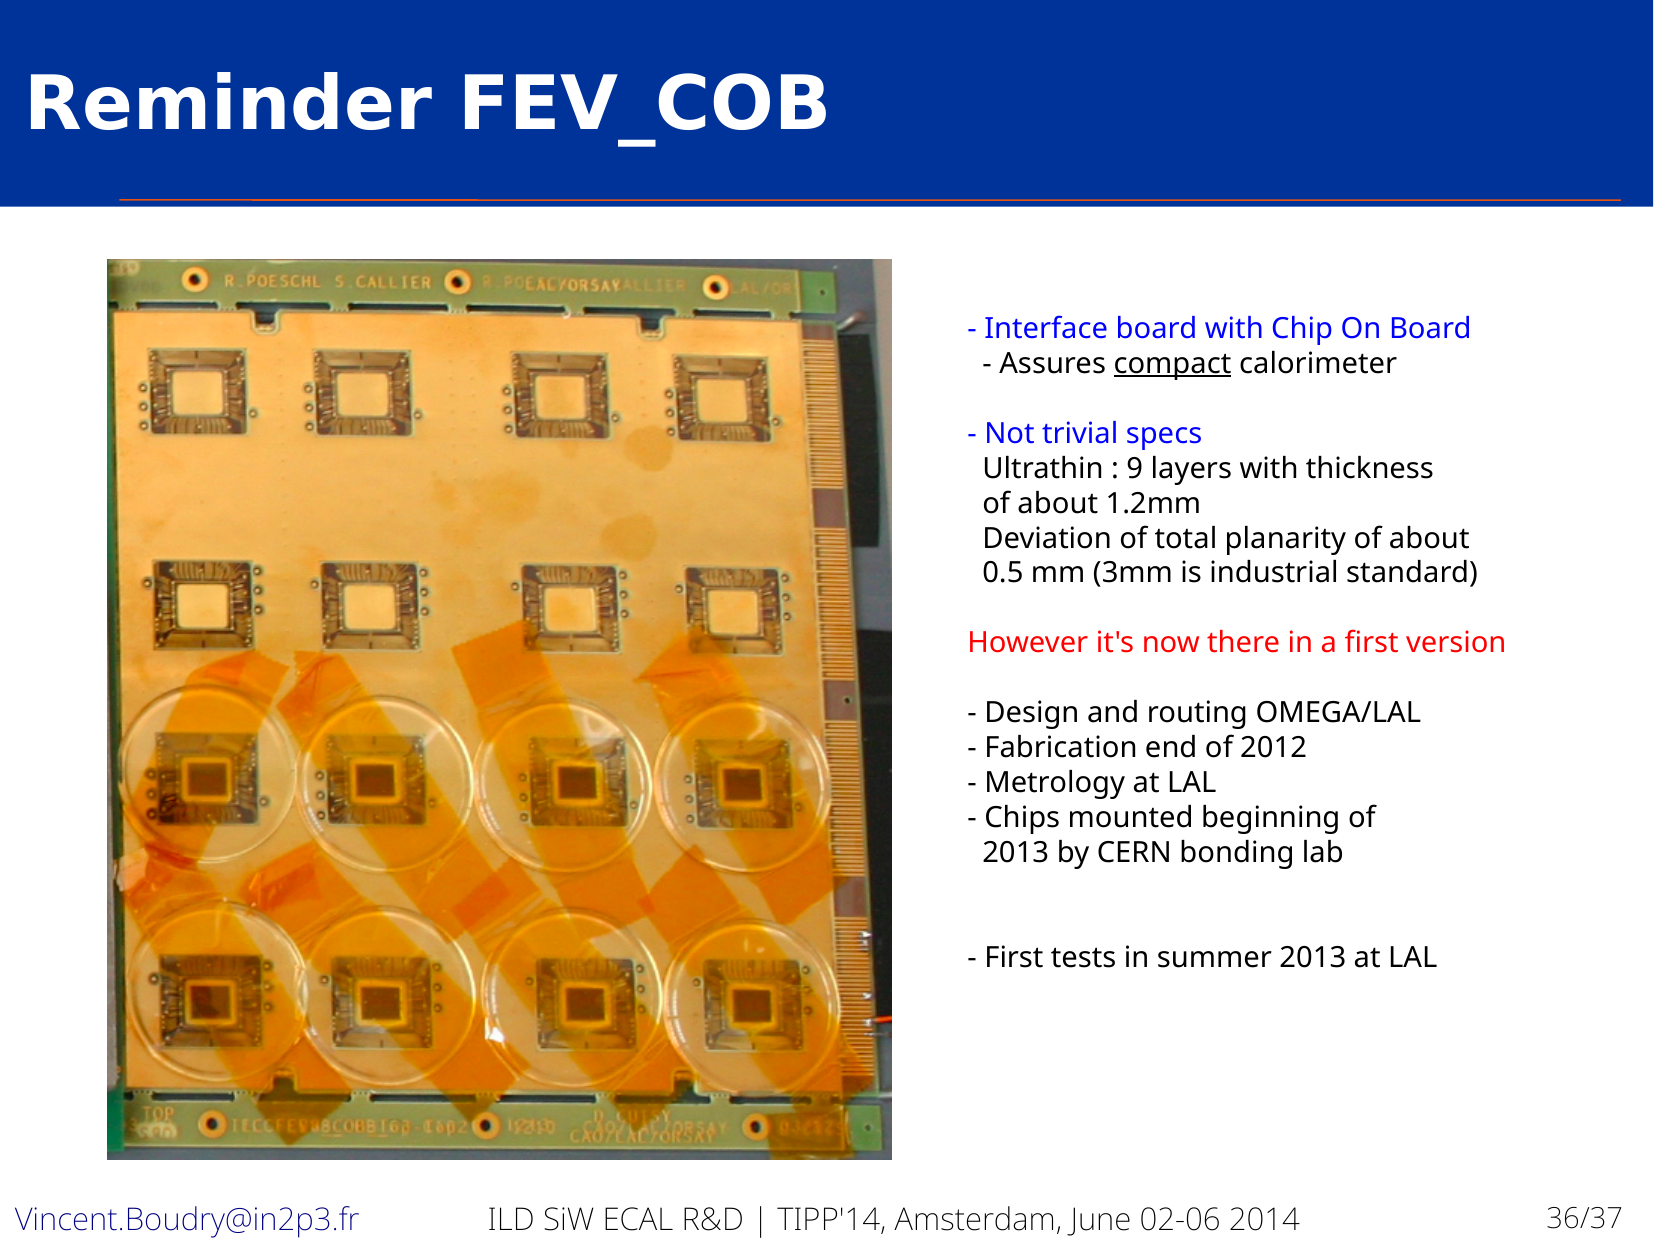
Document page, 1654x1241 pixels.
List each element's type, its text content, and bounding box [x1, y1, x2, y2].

picture [107, 259, 892, 1160]
text_box - Interface board with Chip On Board - Assures compact calorimeter - Not trivial specs Ultrathin : 9 layers with thickness of about 1.2mm Deviation of total planarity of about 0.5 mm (3mm is industrial standard) However it's now there in a first version - Design and routing OMEGA/LAL - Fabrication end of 2012 - Metrology at LAL - Chips mounted beginning of 2013 by CERN bonding lab - First tests in summer 2013 at LAL [952, 301, 1621, 1167]
title Reminder FEV_COB [24, 17, 1635, 191]
